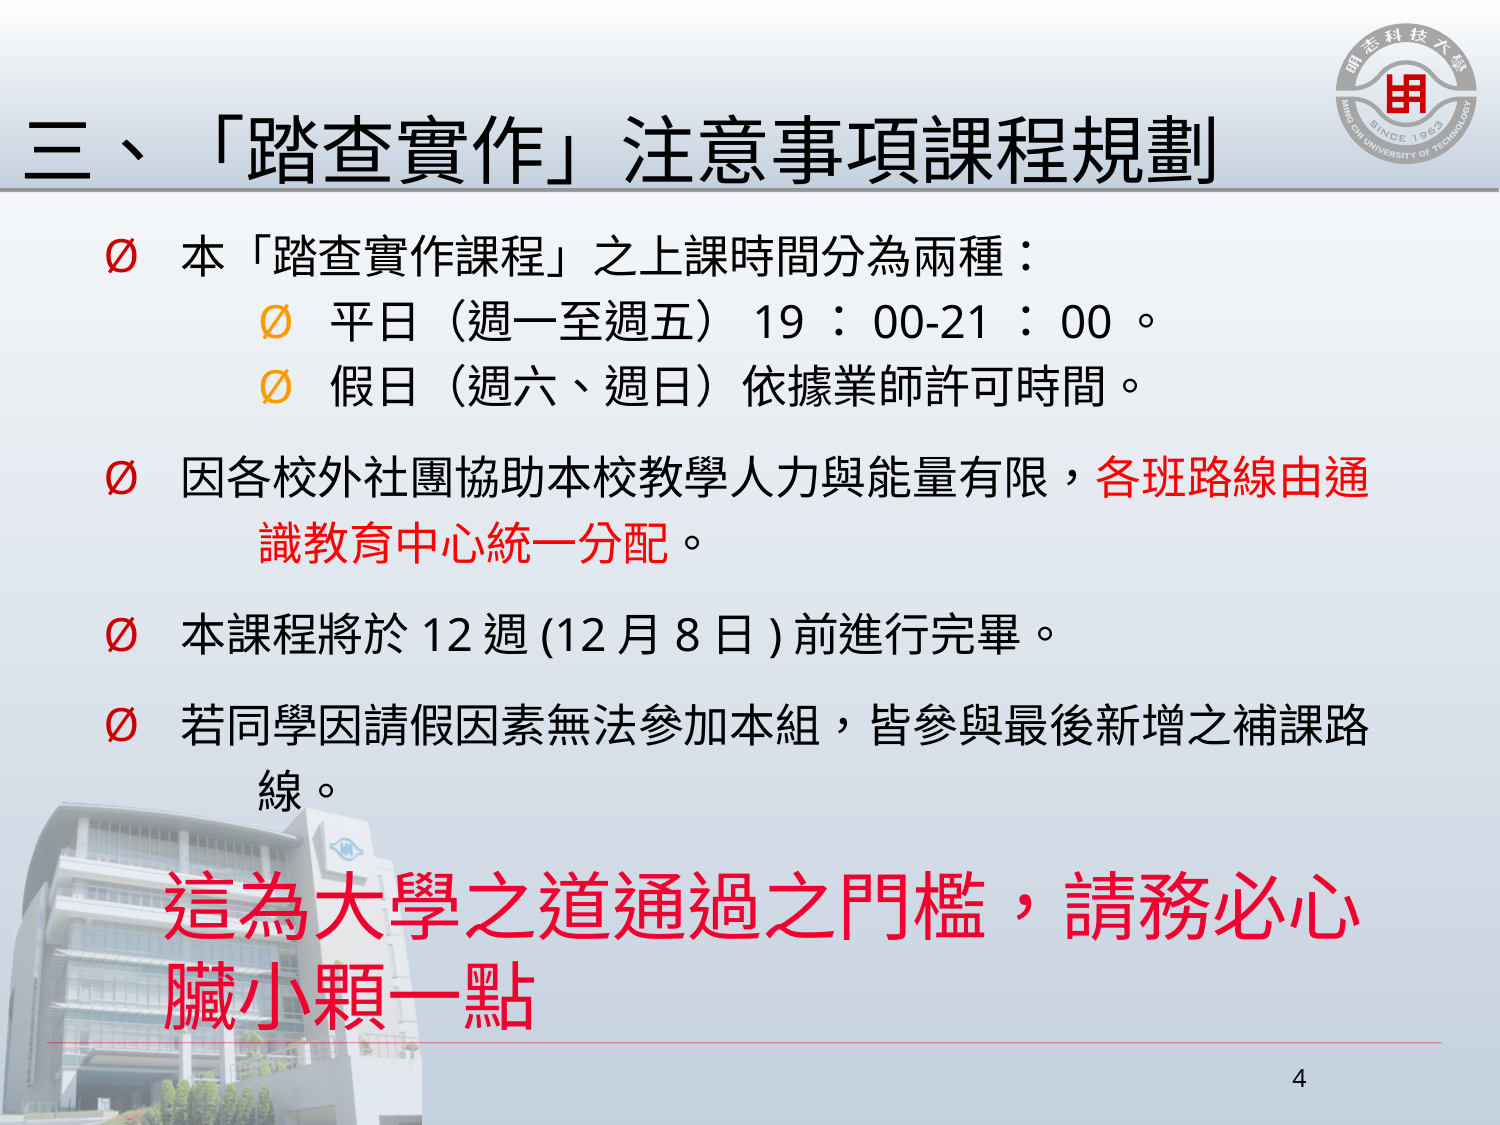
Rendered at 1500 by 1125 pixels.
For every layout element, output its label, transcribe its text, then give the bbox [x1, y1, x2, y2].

text_box 這為大學之道通過之門檻，請務必心臟小顆一點 [148, 852, 1447, 1047]
text_box 三、「踏查實作」注意事項課程規劃 [5, 54, 1500, 243]
text_box [1277, 1054, 1401, 1103]
list 本「踏查實作課程」之上課時間分為兩種： 平日（週一至週五）19：00-21：00。 假日（週六、週日）依據業師許可時間。 因各校外社團協助本校教學人力與能量有限，各班路線由通識教育中心統一分配。 本課程將於12週(12月8日)前進行完畢。 若同學因請假因素無法參加本組，皆參與最後新增之補課路線。 [88, 243, 1400, 1071]
